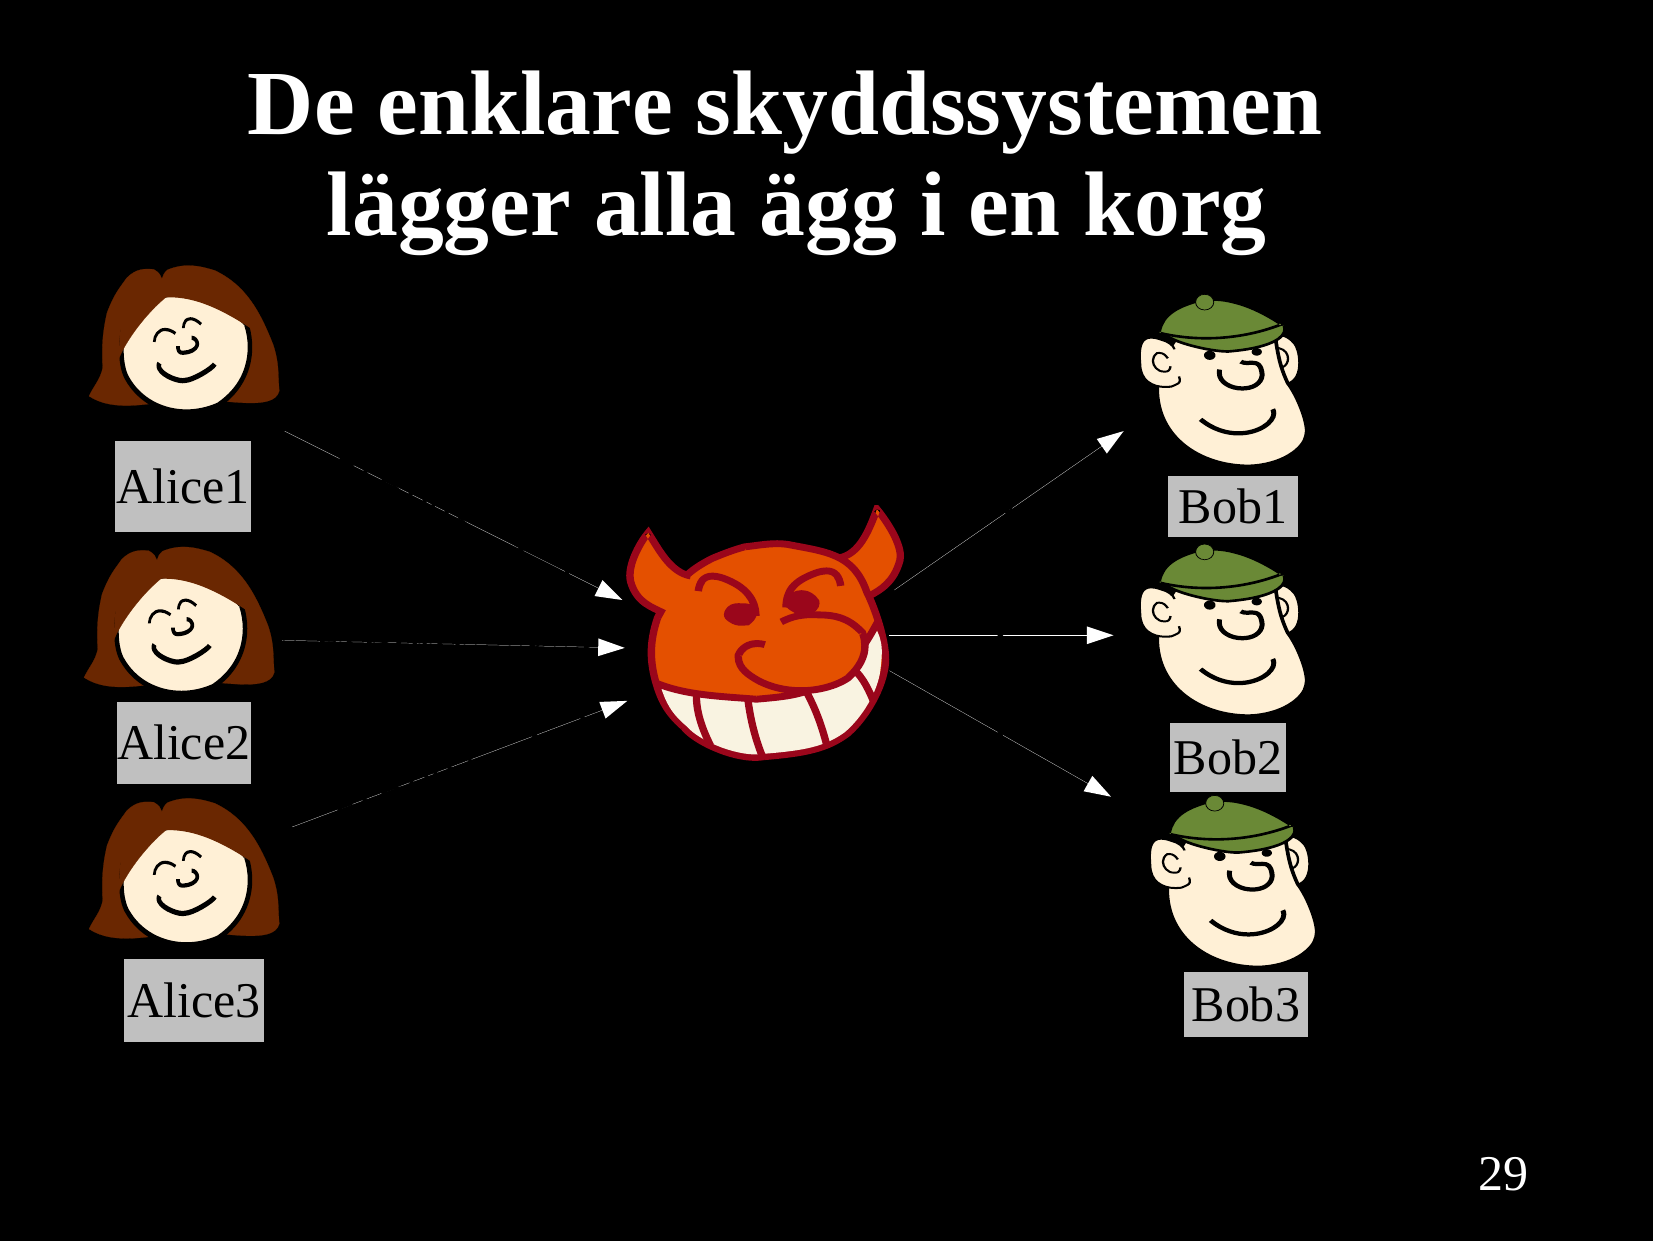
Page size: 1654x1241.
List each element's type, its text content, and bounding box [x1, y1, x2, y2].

text_box Alice2 [116, 701, 252, 785]
picture [626, 505, 905, 761]
picture [1137, 541, 1309, 718]
picture [1147, 792, 1319, 969]
text_box Bob1 [1167, 475, 1299, 538]
picture [88, 265, 280, 415]
text_box Alice3 [123, 958, 265, 1043]
title De enklare skyddssystemen lägger alla ägg i en korg [91, 34, 1504, 274]
picture [1137, 291, 1309, 468]
text_box Alice1 [114, 440, 252, 533]
text_box Bob3 [1183, 971, 1309, 1038]
picture [88, 797, 280, 948]
picture [83, 546, 275, 696]
text_box Bob2 [1169, 722, 1287, 792]
